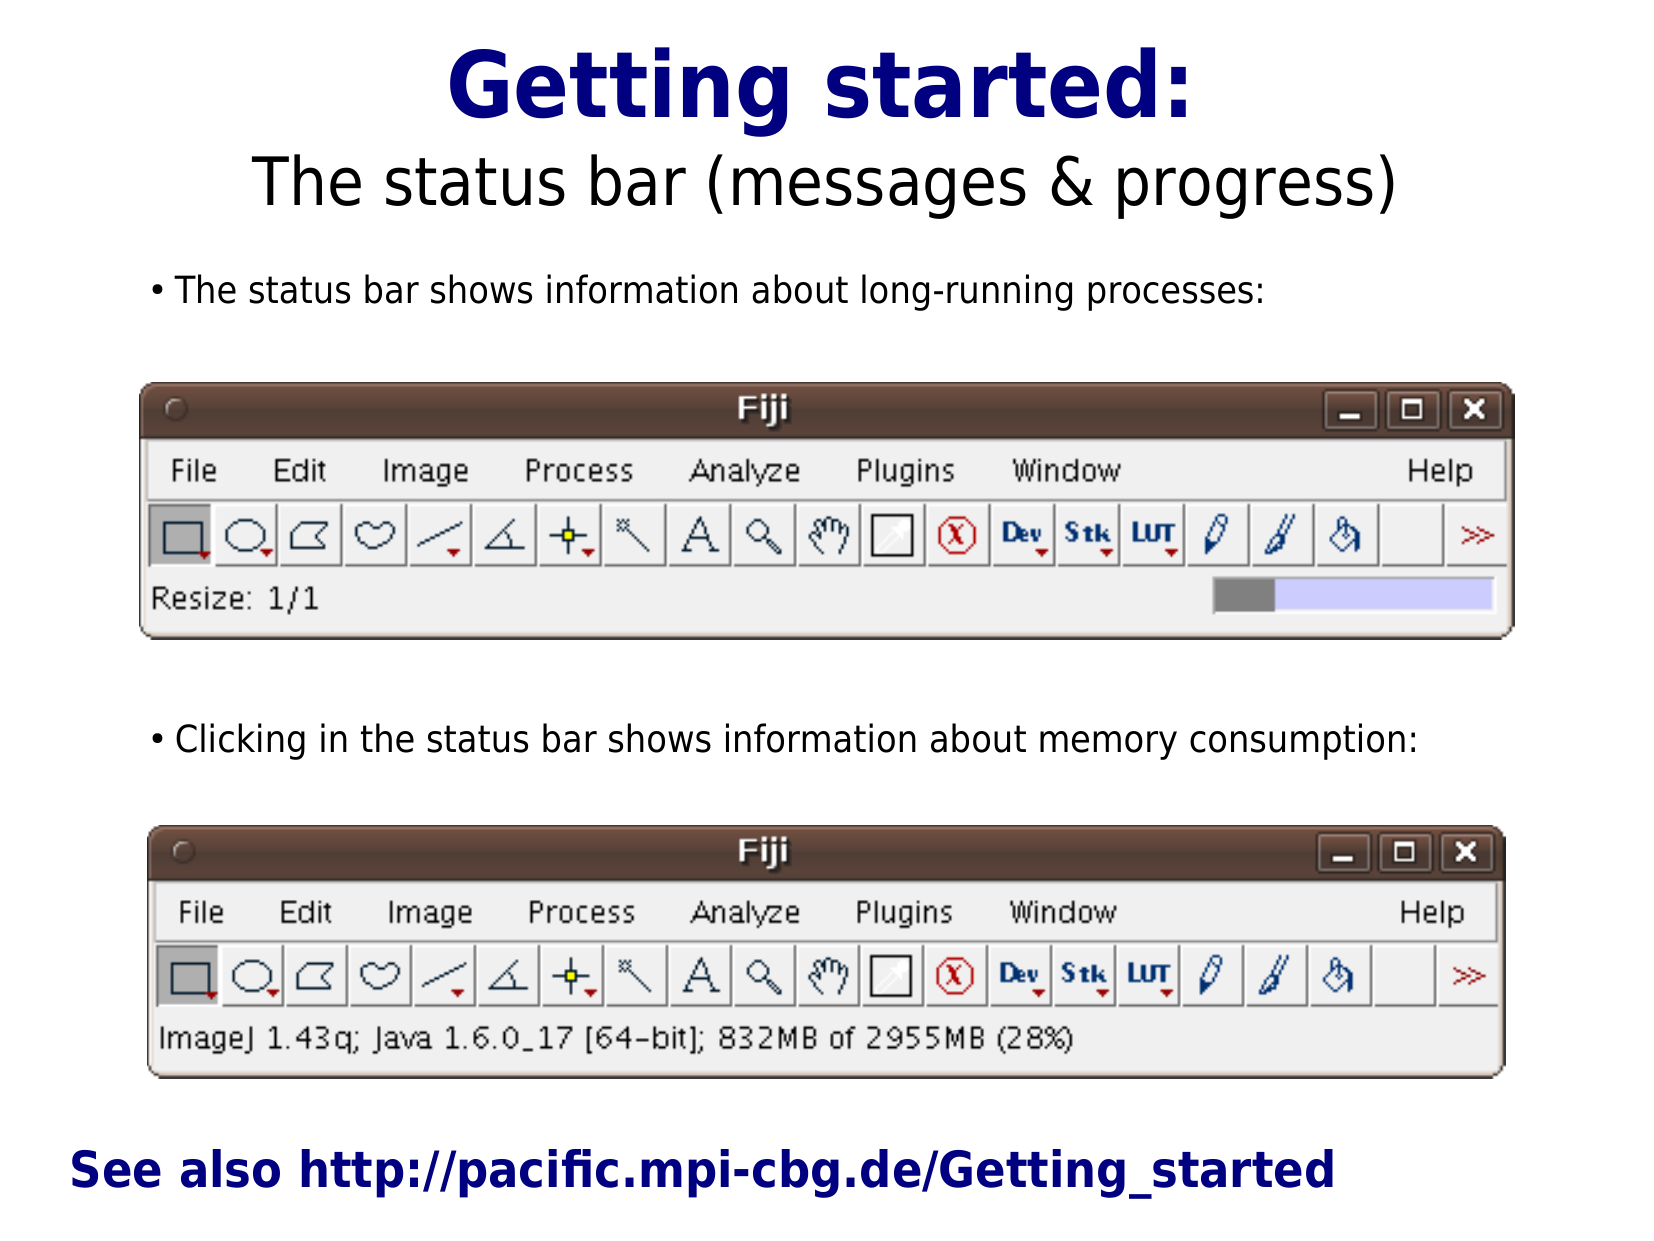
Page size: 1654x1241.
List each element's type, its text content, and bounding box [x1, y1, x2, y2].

picture [139, 382, 1515, 640]
text_box The status bar shows information about long-running processes: [136, 261, 1463, 337]
picture [147, 825, 1506, 1079]
text_box Clicking in the status bar shows information about memory consumption: [136, 710, 1576, 786]
title Getting started: [82, 31, 1571, 141]
title The status bar (messages & progress) [82, 141, 1571, 287]
text_box See also http://pacific.mpi-cbg.de/Getting_started [37, 1133, 1602, 1207]
